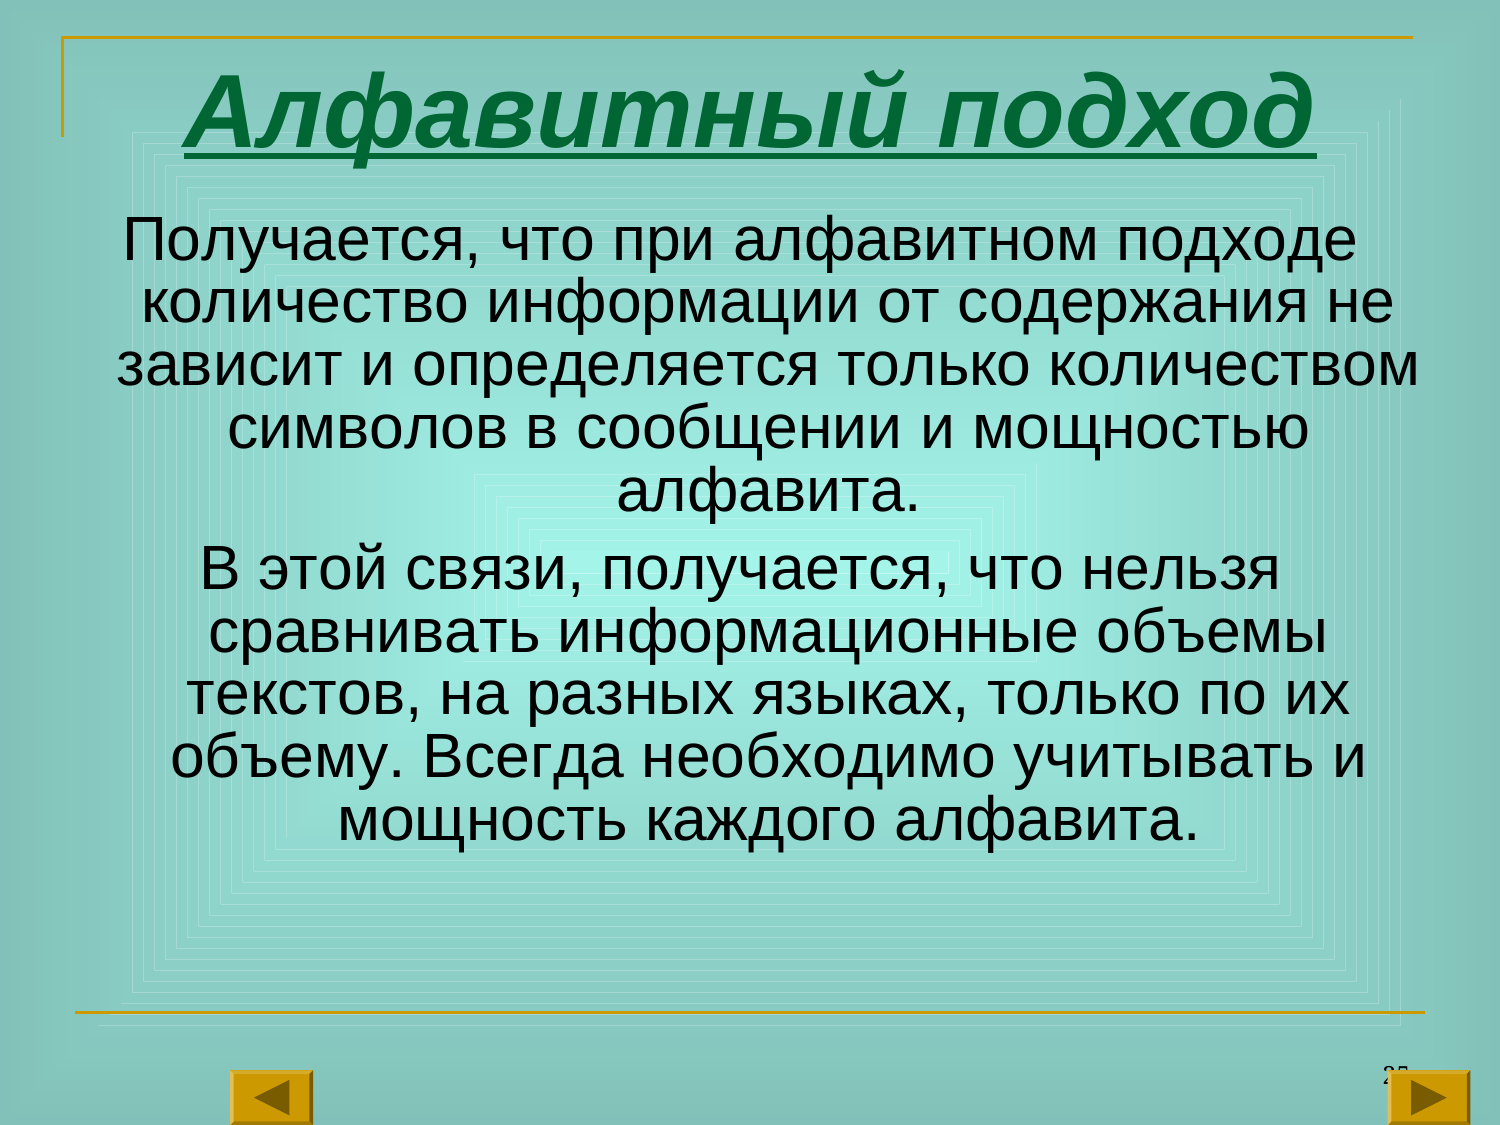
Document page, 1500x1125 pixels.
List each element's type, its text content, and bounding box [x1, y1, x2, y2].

text_box [1389, 1070, 1471, 1125]
text_box [232, 1070, 314, 1125]
list Получается, что при алфавитном подходе количество информации от содержания не зависит и определяется только количеством символов в сообщении и мощностью алфавита. В этой связи, получается, что нельзя сравнивать информационные объемы текстов, на разных языках, только по их объему. Всегда необходимо учитывать и мощность каждого алфавита. [17, 202, 1465, 1041]
title Алфавитный подход [0, 45, 1500, 233]
